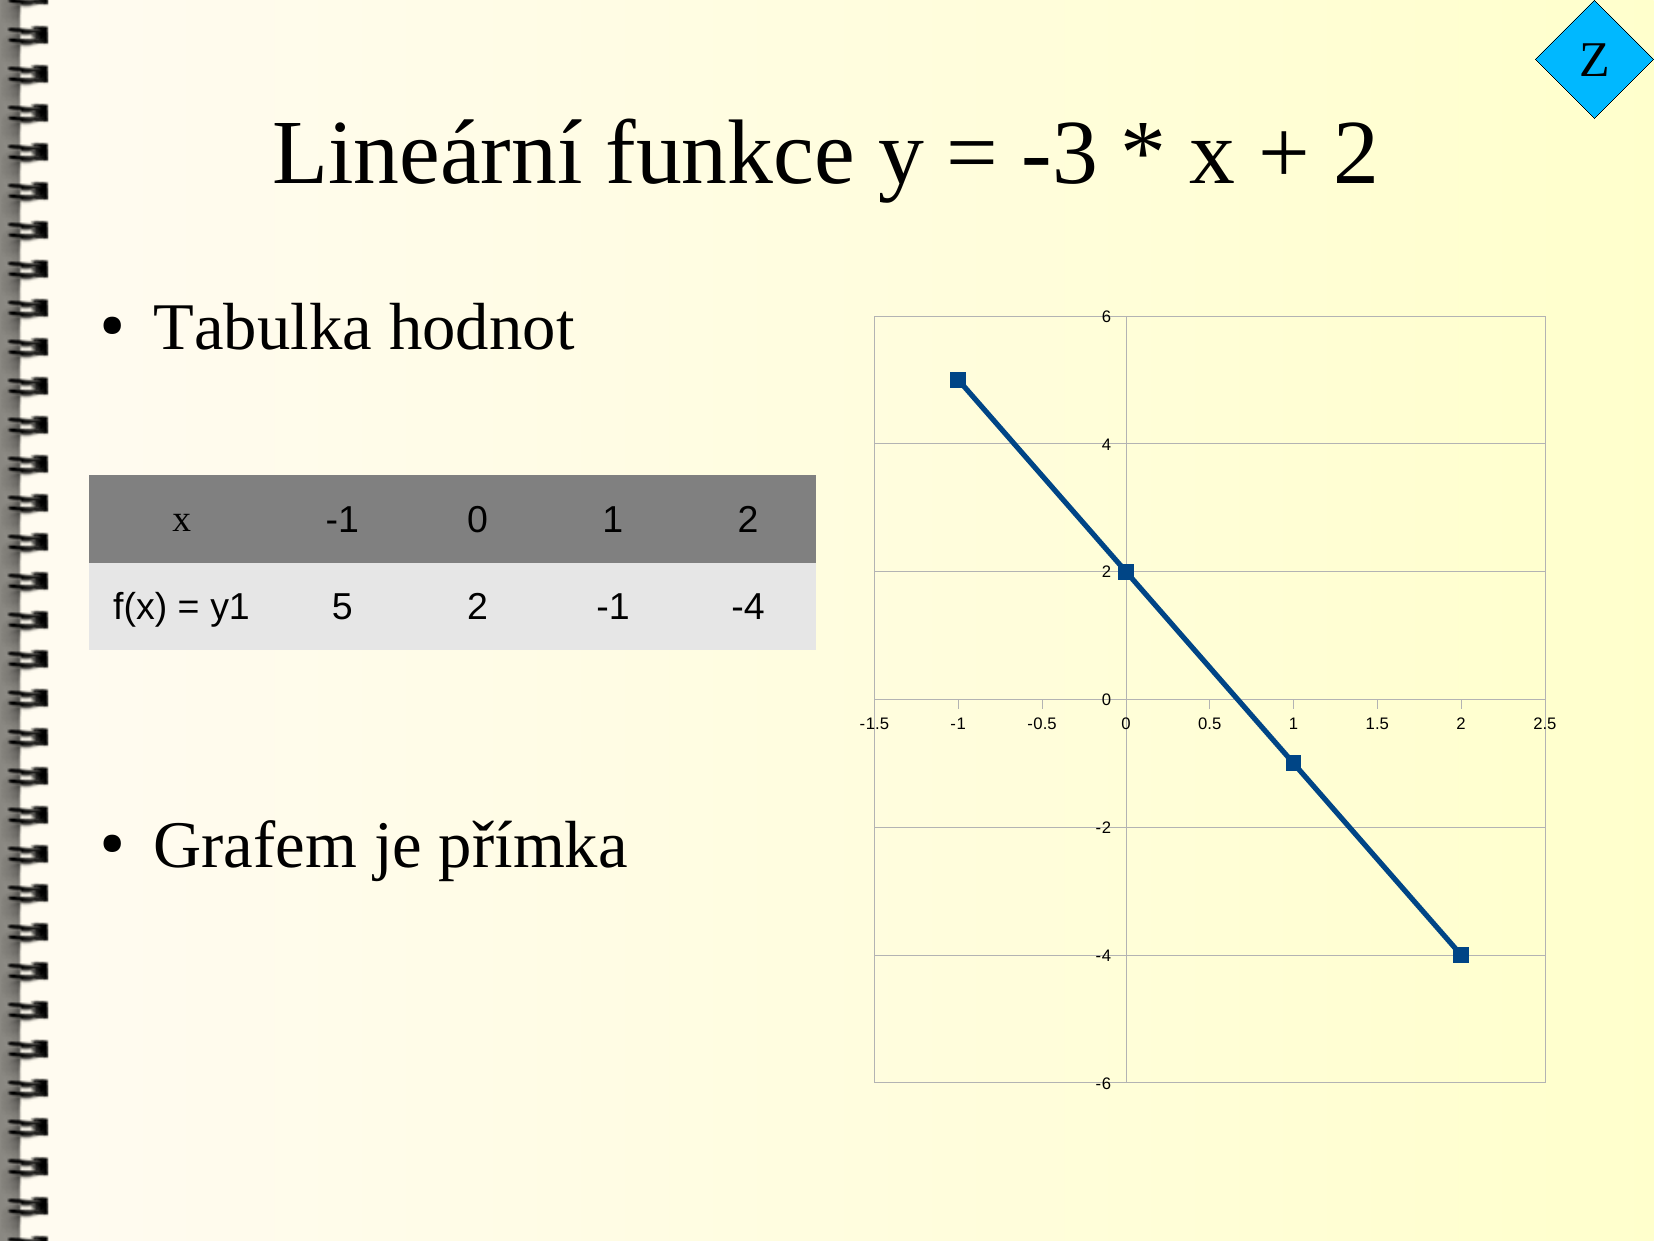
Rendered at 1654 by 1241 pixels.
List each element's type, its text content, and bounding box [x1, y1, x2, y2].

table_header -1 [275, 475, 410, 563]
table_header 1 [545, 475, 680, 563]
list Tabulka hodnot Grafem je přímka [82, 290, 809, 1094]
table_cell -1 [545, 563, 680, 650]
chart [845, 290, 1572, 1109]
table_cell 5 [275, 563, 410, 650]
table_cell 2 [410, 563, 545, 650]
table_header 0 [410, 475, 545, 563]
table_cell -4 [680, 563, 816, 650]
table_header x [89, 475, 275, 563]
title Lineární funkce y = -3 * x + 2 [82, 56, 1571, 250]
text_box Z [1535, 0, 1654, 119]
picture [0, 0, 1654, 1241]
table_header 2 [680, 475, 816, 563]
table_cell f(x) = y1 [89, 563, 275, 650]
